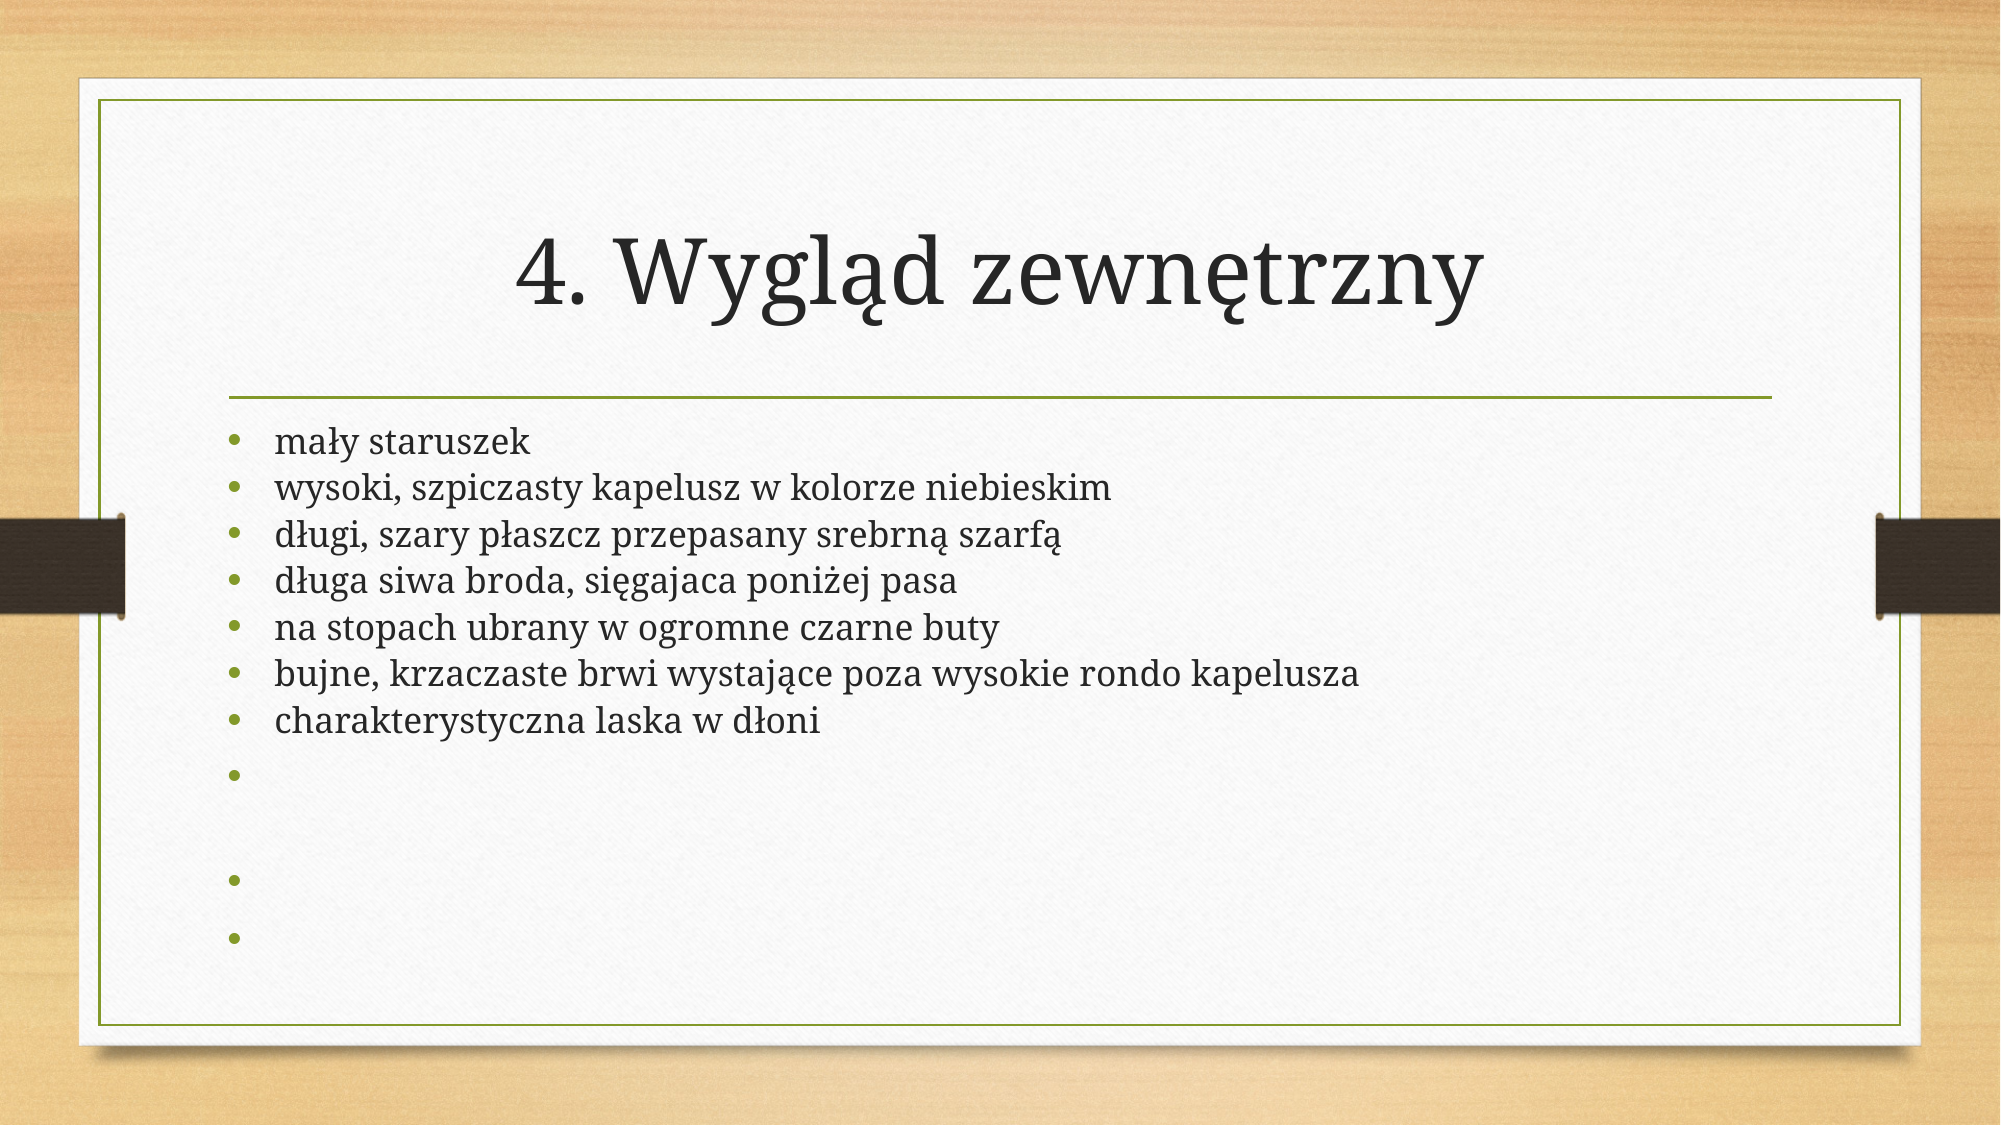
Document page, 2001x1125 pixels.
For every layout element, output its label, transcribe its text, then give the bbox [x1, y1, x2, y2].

title 4. Wygląd zewnętrzny [212, 161, 1788, 376]
list mały staruszek wysoki, szpiczasty kapelusz w kolorze niebieskim długi, szary płaszcz przepasany srebrną szarfą długa siwa broda, sięgajaca poniżej pasa na stopach ubrany w ogromne czarne buty bujne, krzaczaste brwi wystające poza wysokie rondo kapelusza charakterystyczna laska w dłoni [212, 419, 1788, 964]
